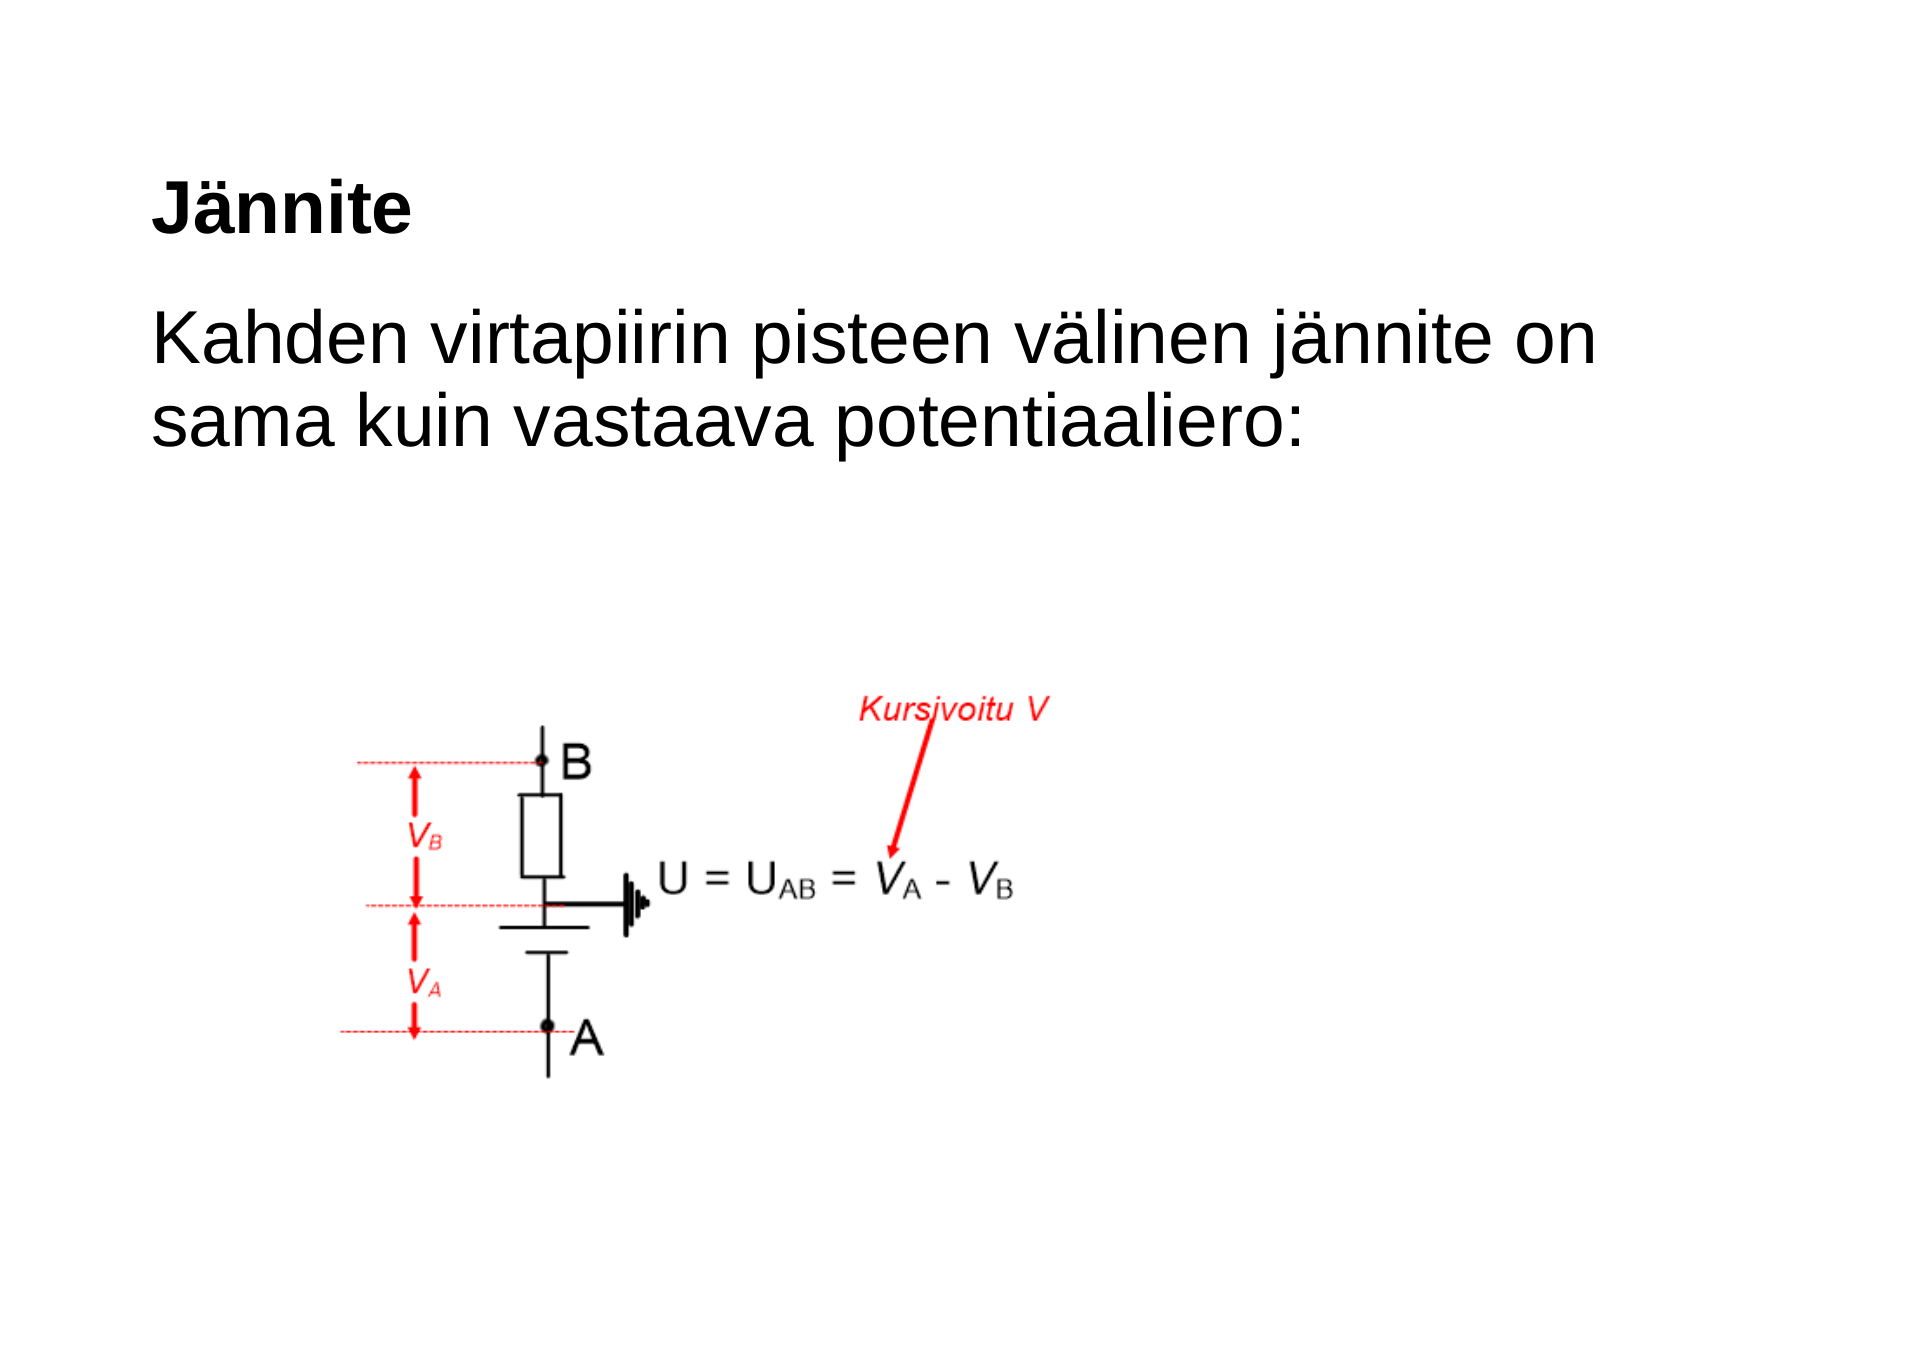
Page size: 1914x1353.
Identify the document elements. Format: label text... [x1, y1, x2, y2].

text_box Jännite Kahden virtapiirin pisteen välinen jännite on sama kuin vastaava potentiaaliero: [136, 154, 1709, 583]
picture [282, 627, 1144, 1138]
